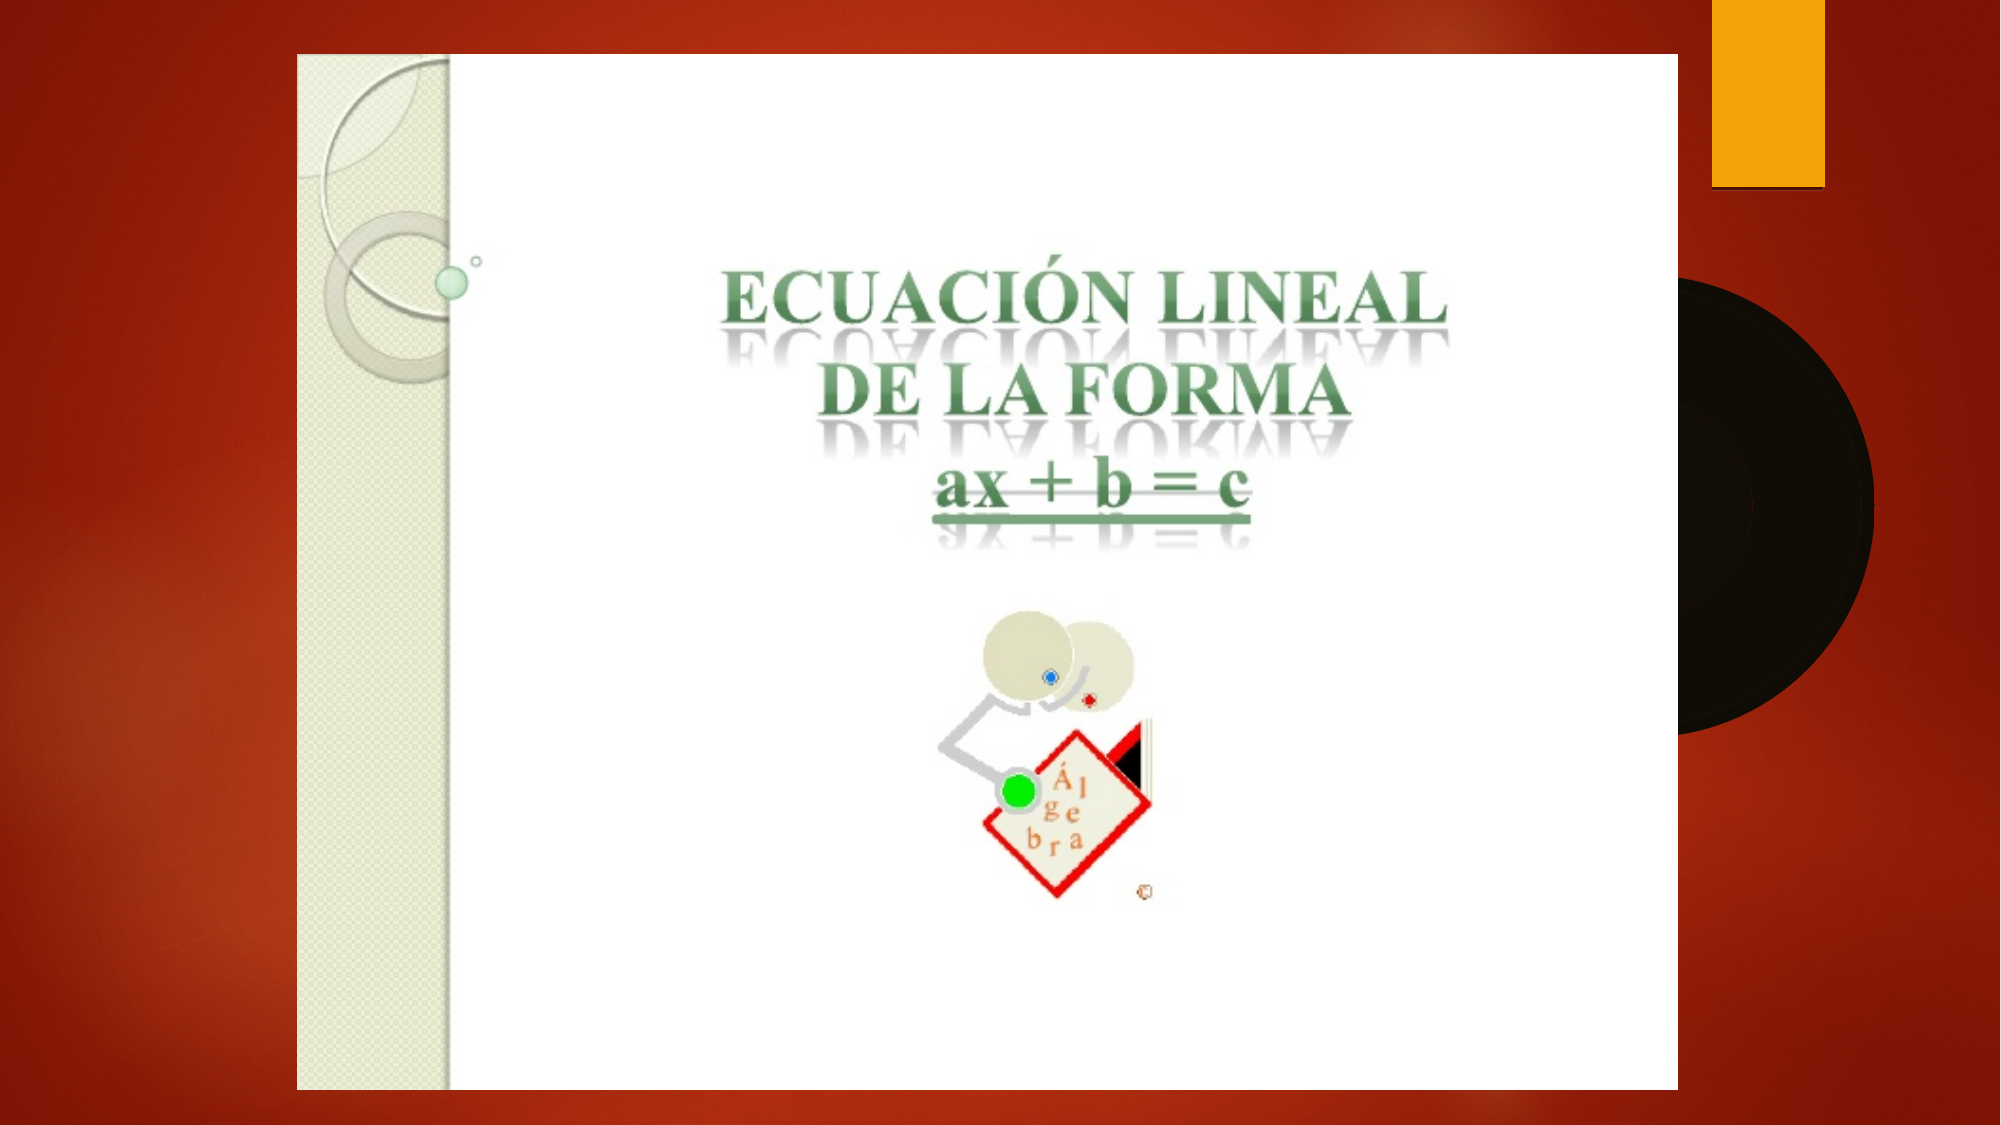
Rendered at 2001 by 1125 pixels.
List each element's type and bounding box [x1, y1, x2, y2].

picture [297, 54, 1678, 1090]
